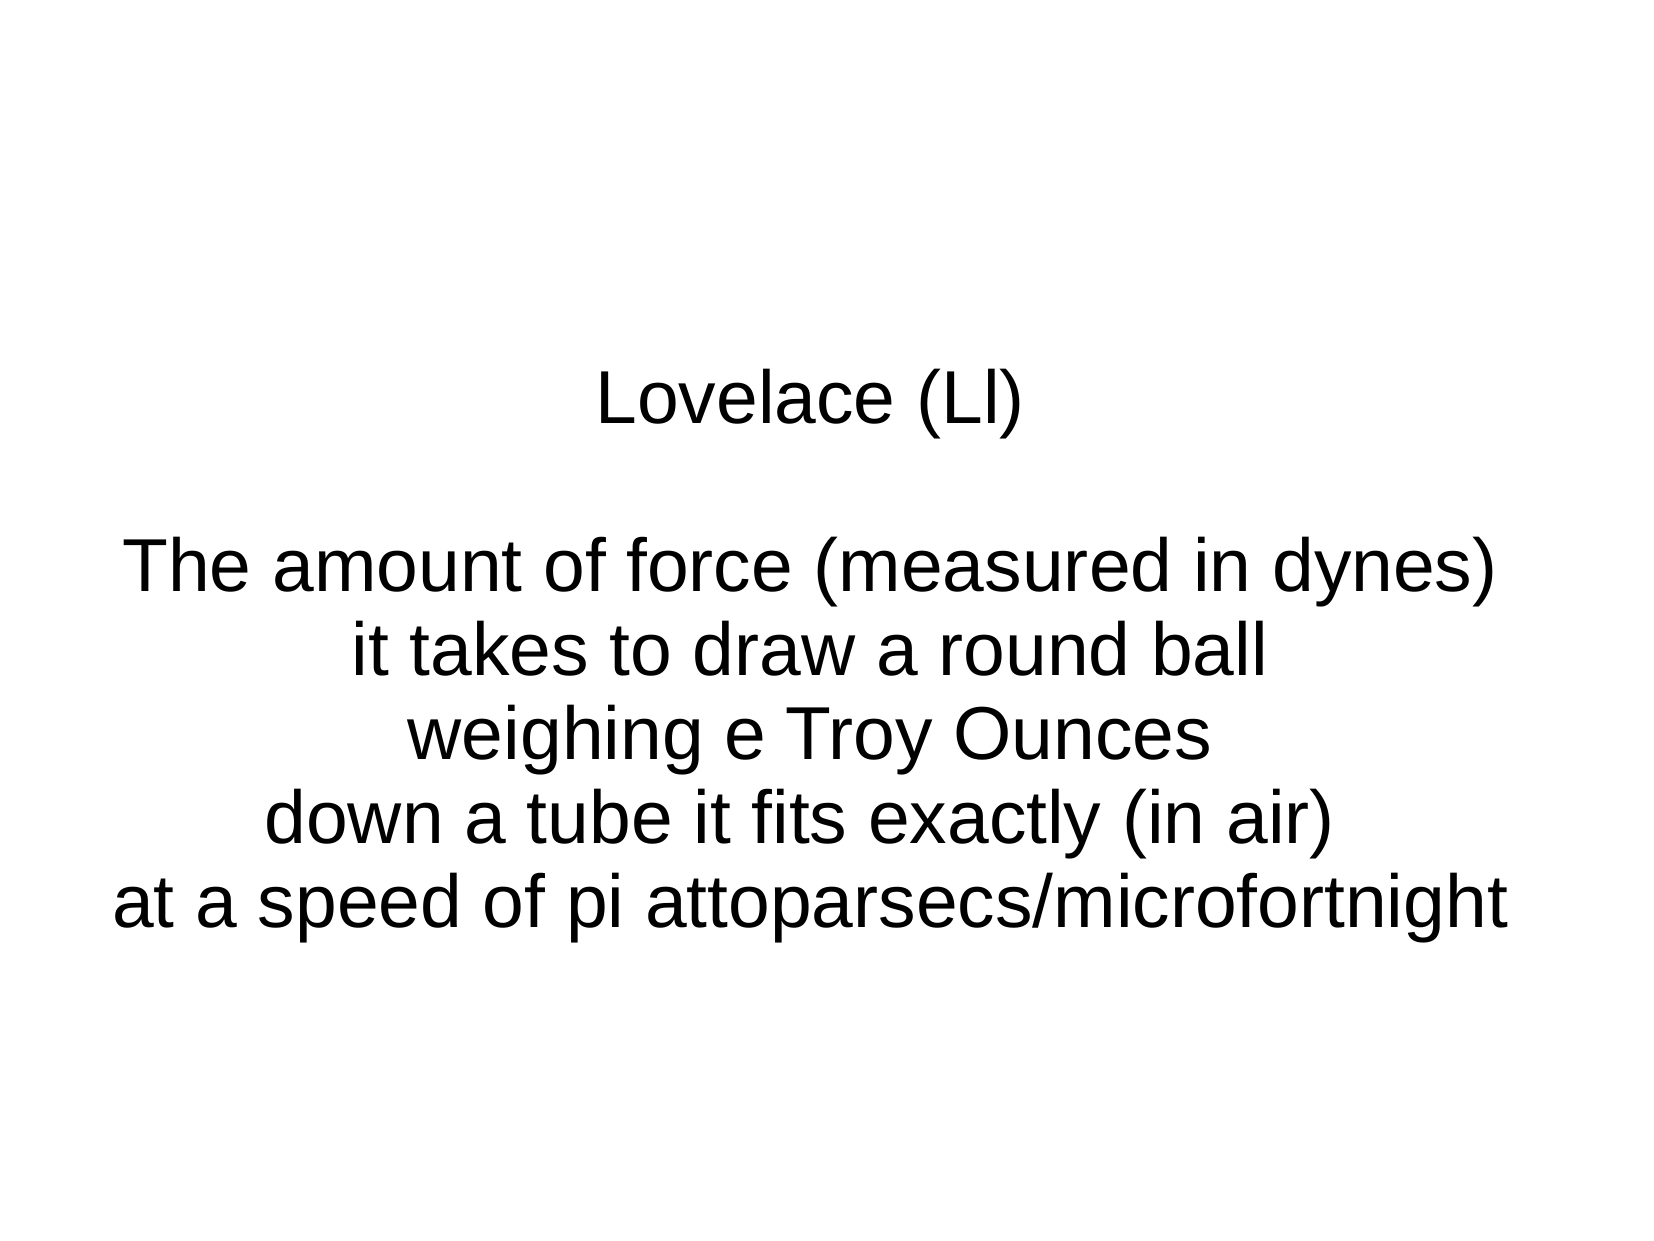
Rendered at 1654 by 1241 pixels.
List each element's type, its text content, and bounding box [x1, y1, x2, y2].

text_box Lovelace (Ll) The amount of force (measured in dynes) it takes to draw a round ball weighing e Troy Ounces down a tube it fits exactly (in air) at a speed of pi attoparsecs/microfortnight [82, 290, 1538, 1010]
